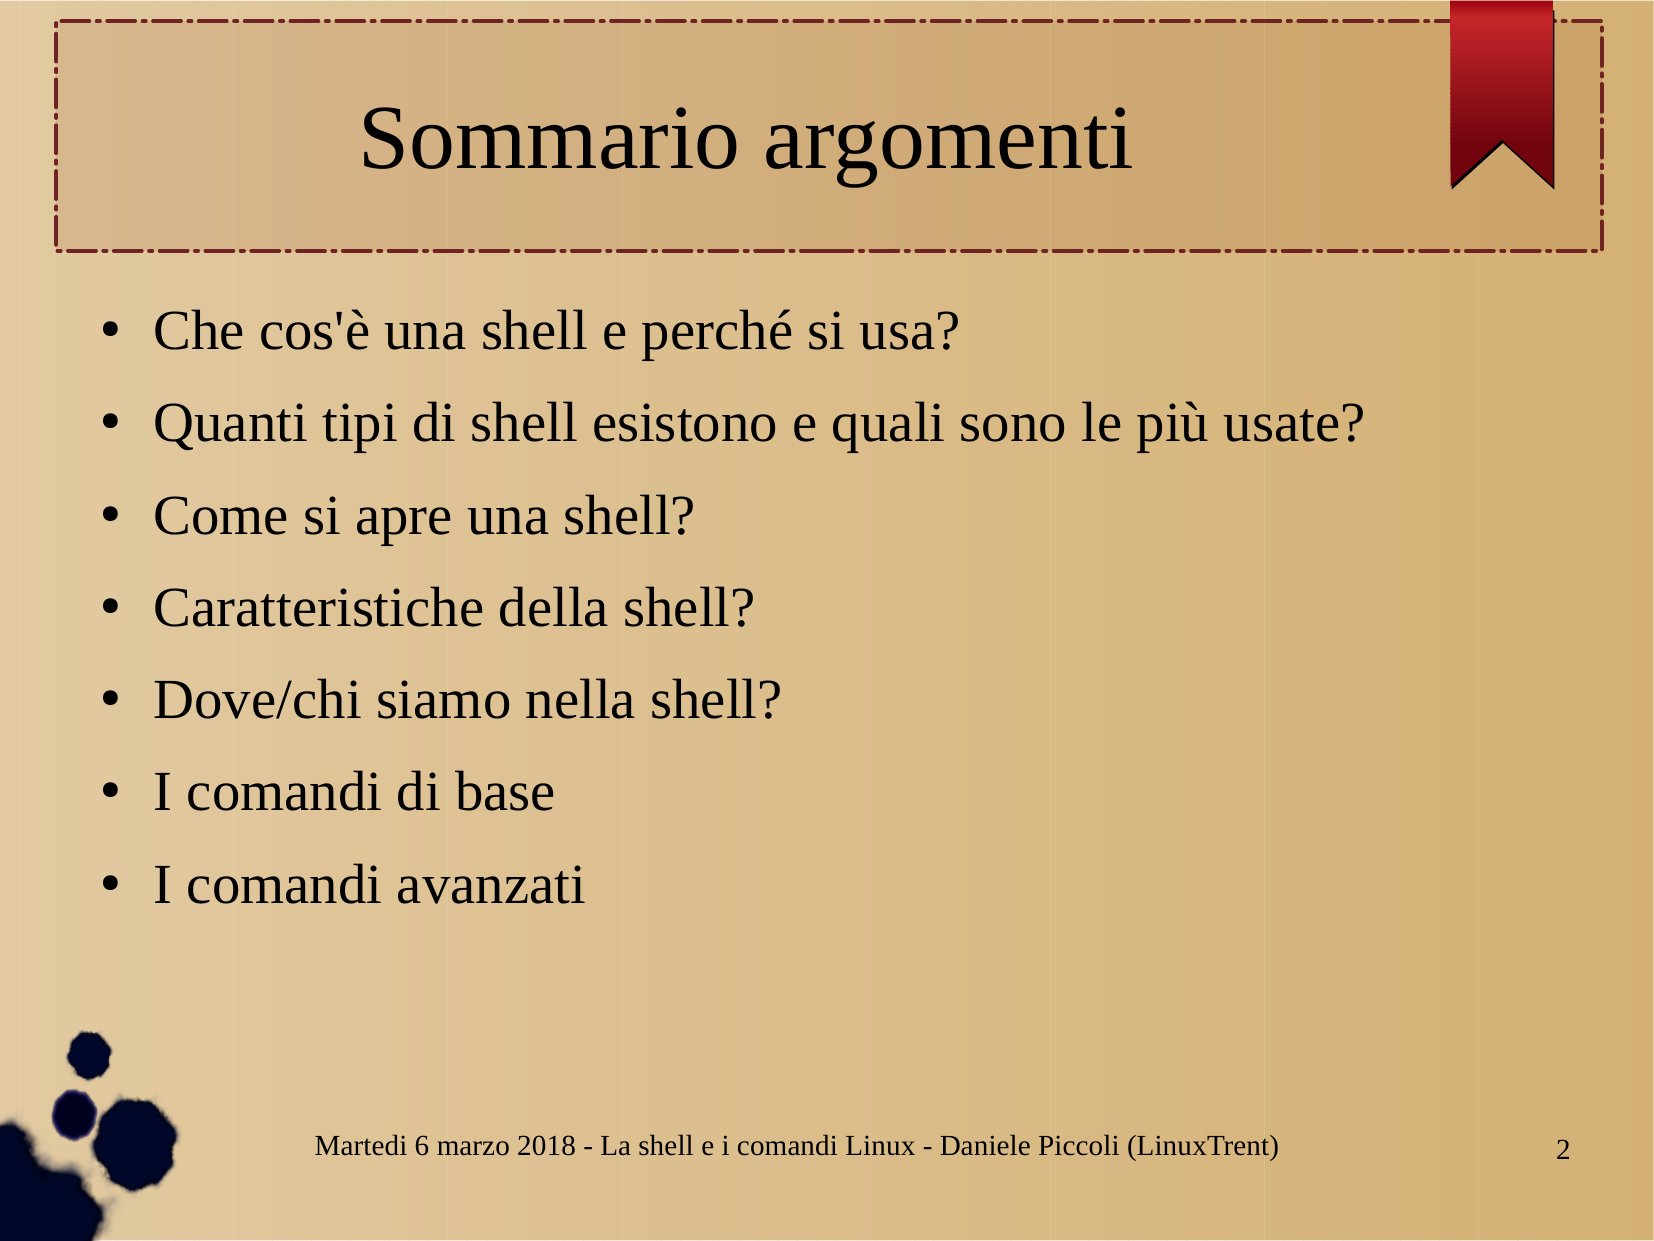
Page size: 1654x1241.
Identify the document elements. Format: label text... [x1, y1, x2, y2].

title Sommario argomenti [82, 47, 1412, 229]
list Che cos'è una shell e perché si usa? Quanti tipi di shell esistono e quali sono le più usate? Come si apre una shell? Caratteristiche della shell? Dove/chi siamo nella shell? I comandi di base I comandi avanzati [82, 299, 1571, 1019]
